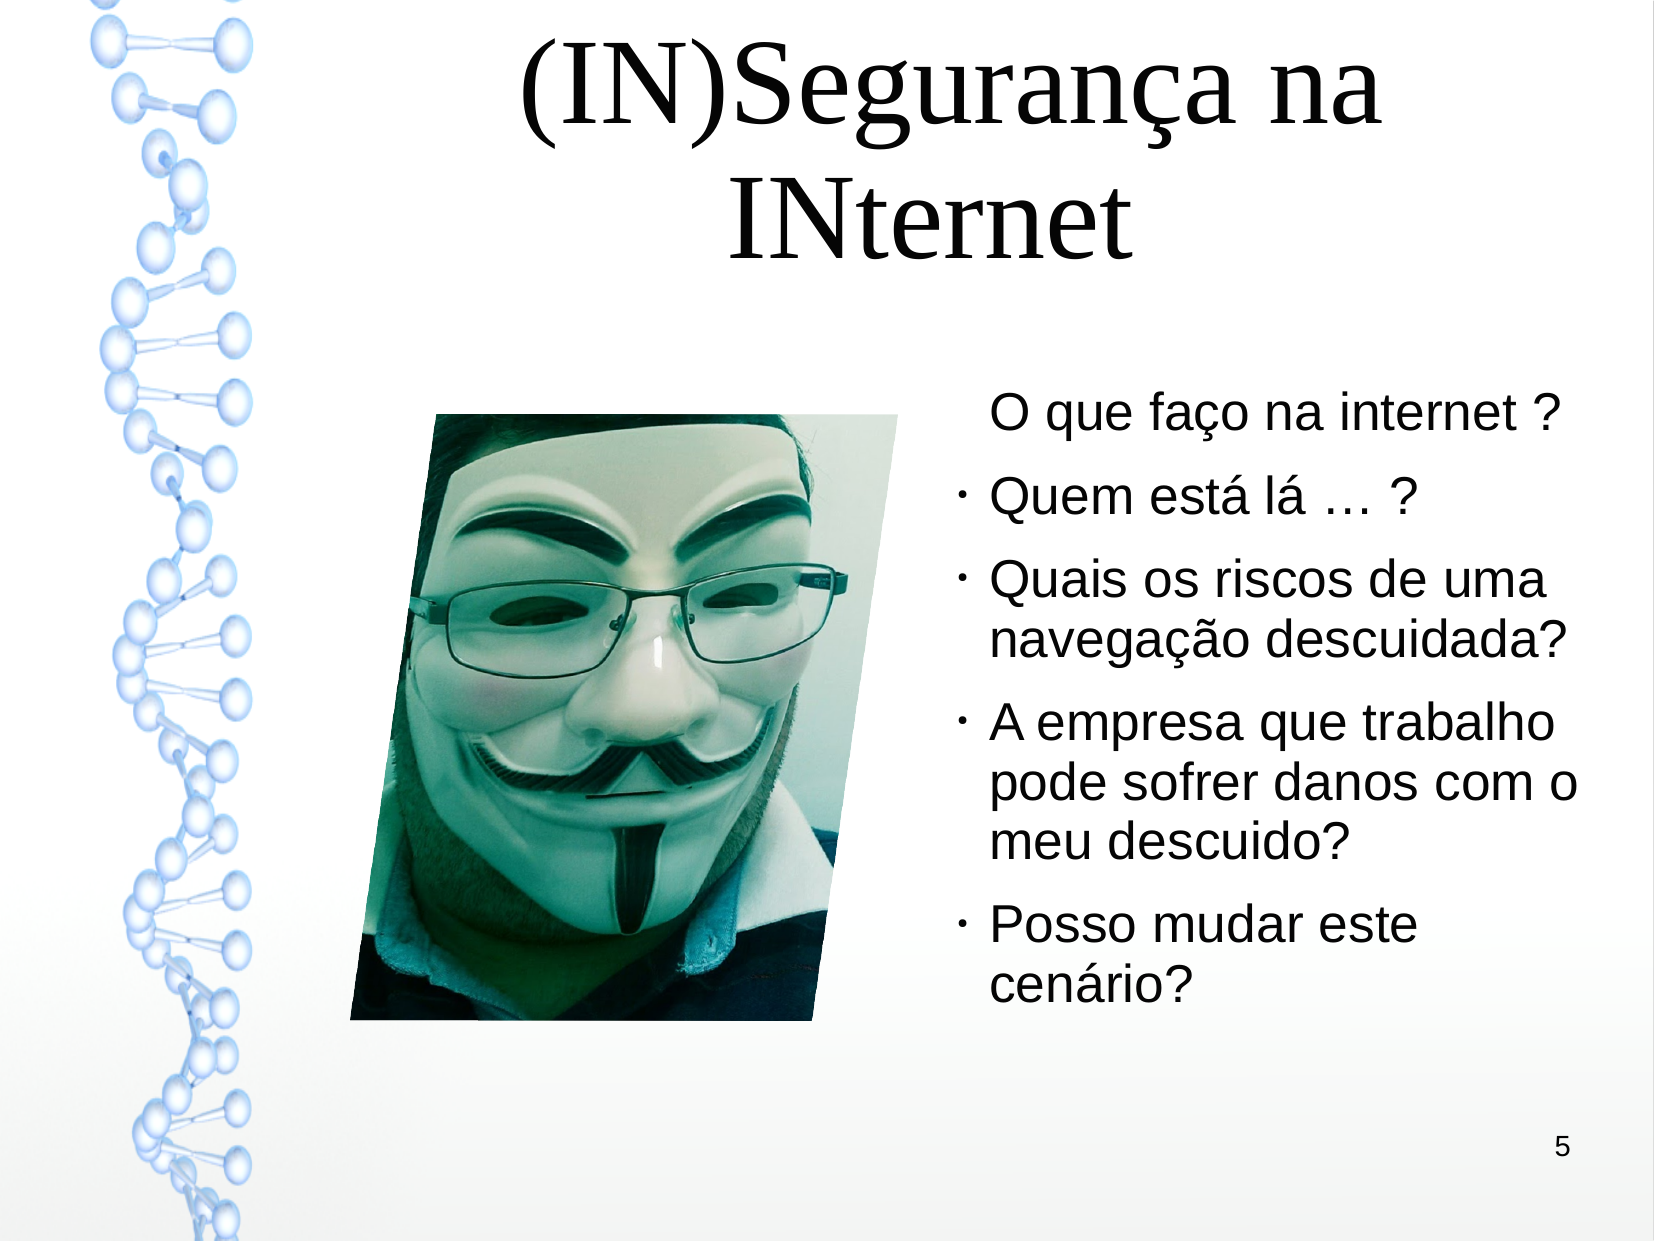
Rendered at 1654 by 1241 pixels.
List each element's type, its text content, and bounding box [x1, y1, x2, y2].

list O que faço na internet ? Quem está lá … ? Quais os riscos de uma navegação descuidada? A empresa que trabalho pode sofrer danos com o meu descuido? Posso mudar este cenário? [946, 299, 1595, 1019]
title (IN)Segurança na INternet [265, 14, 1595, 286]
picture [0, 0, 1654, 1241]
